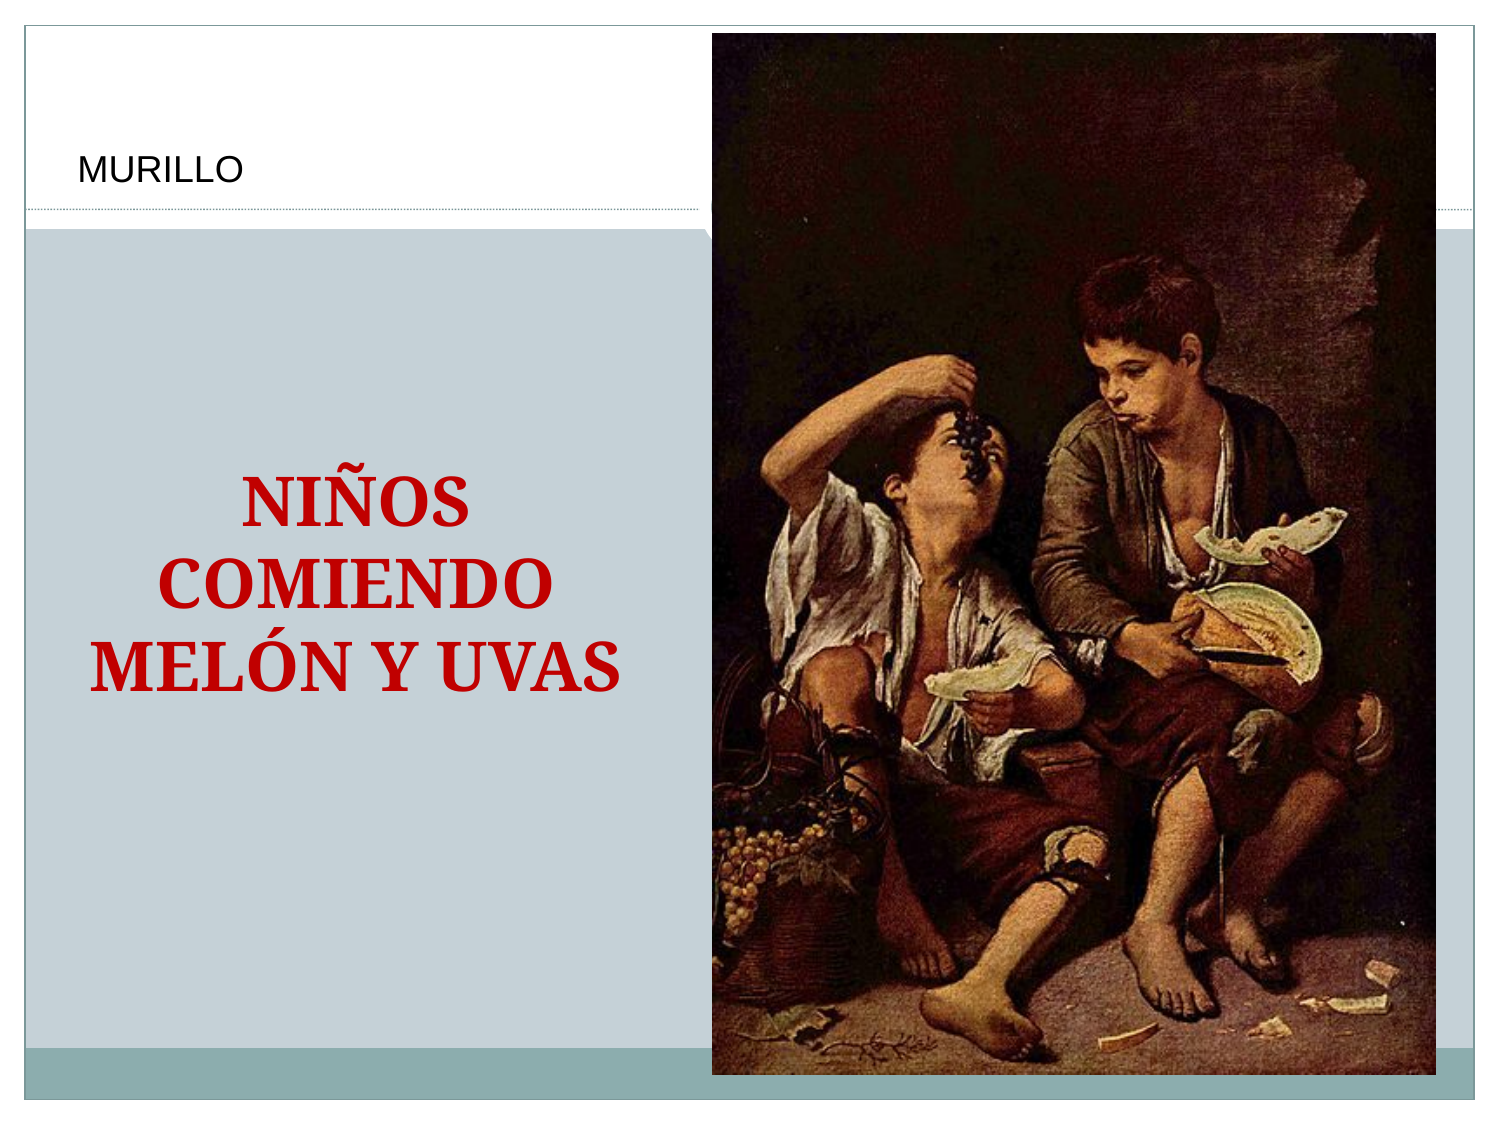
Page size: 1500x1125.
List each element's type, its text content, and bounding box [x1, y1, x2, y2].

text_box MURILLO [62, 137, 259, 198]
title NIÑOS COMIENDO MELÓN Y UVAS [24, 437, 688, 713]
picture [712, 33, 1436, 1075]
